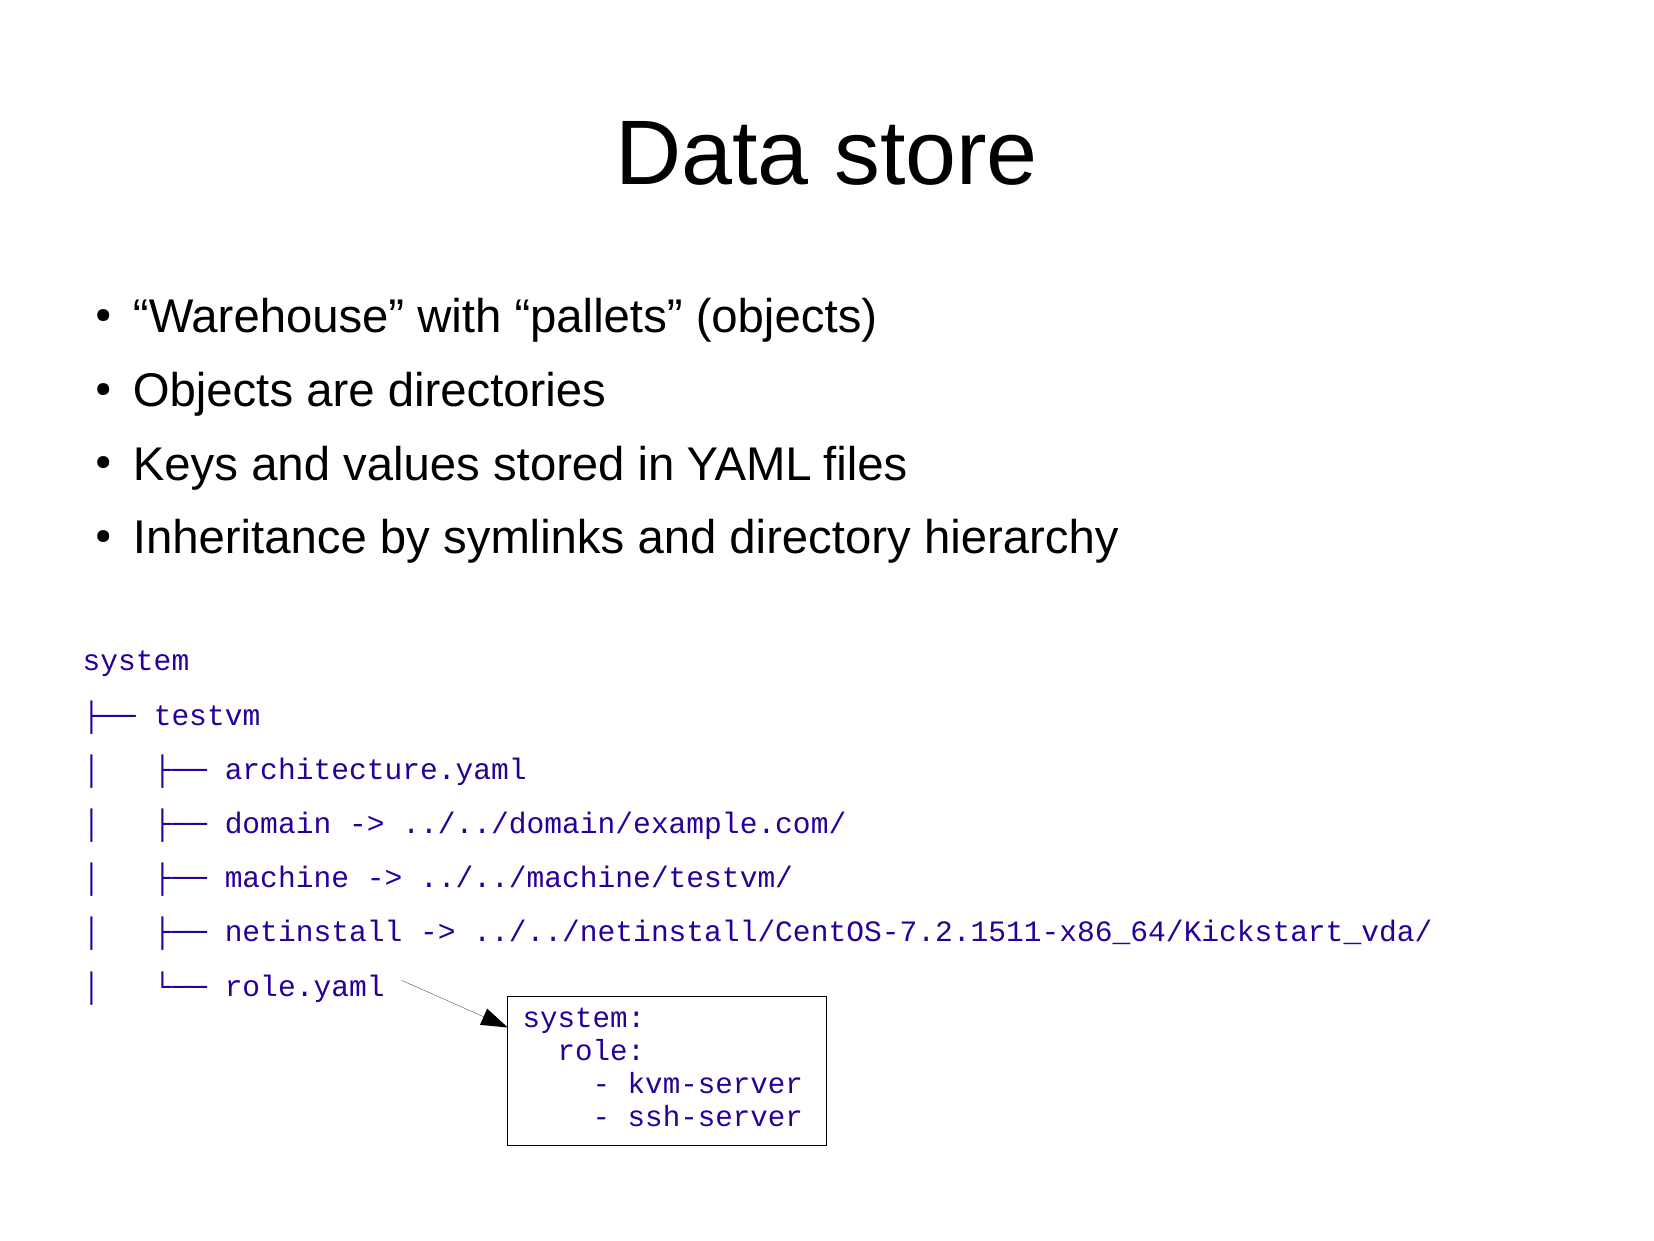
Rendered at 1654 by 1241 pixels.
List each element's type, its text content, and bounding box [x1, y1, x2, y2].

title Data store [82, 49, 1571, 257]
list “Warehouse” with “pallets” (objects) Objects are directories Keys and values stored in YAML files Inheritance by symlinks and directory hierarchy system ├── testvm │ ├── architecture.yaml │ ├── domain -> ../../domain/example.com/ │ ├── machine -> ../../machine/testvm/ │ ├── netinstall -> ../../netinstall/CentOS-7.2.1511-x86_64/Kickstart_vda/ │ └── role.yaml [82, 290, 1619, 1010]
text_box system: role: - kvm-server - ssh-server [507, 996, 827, 1146]
